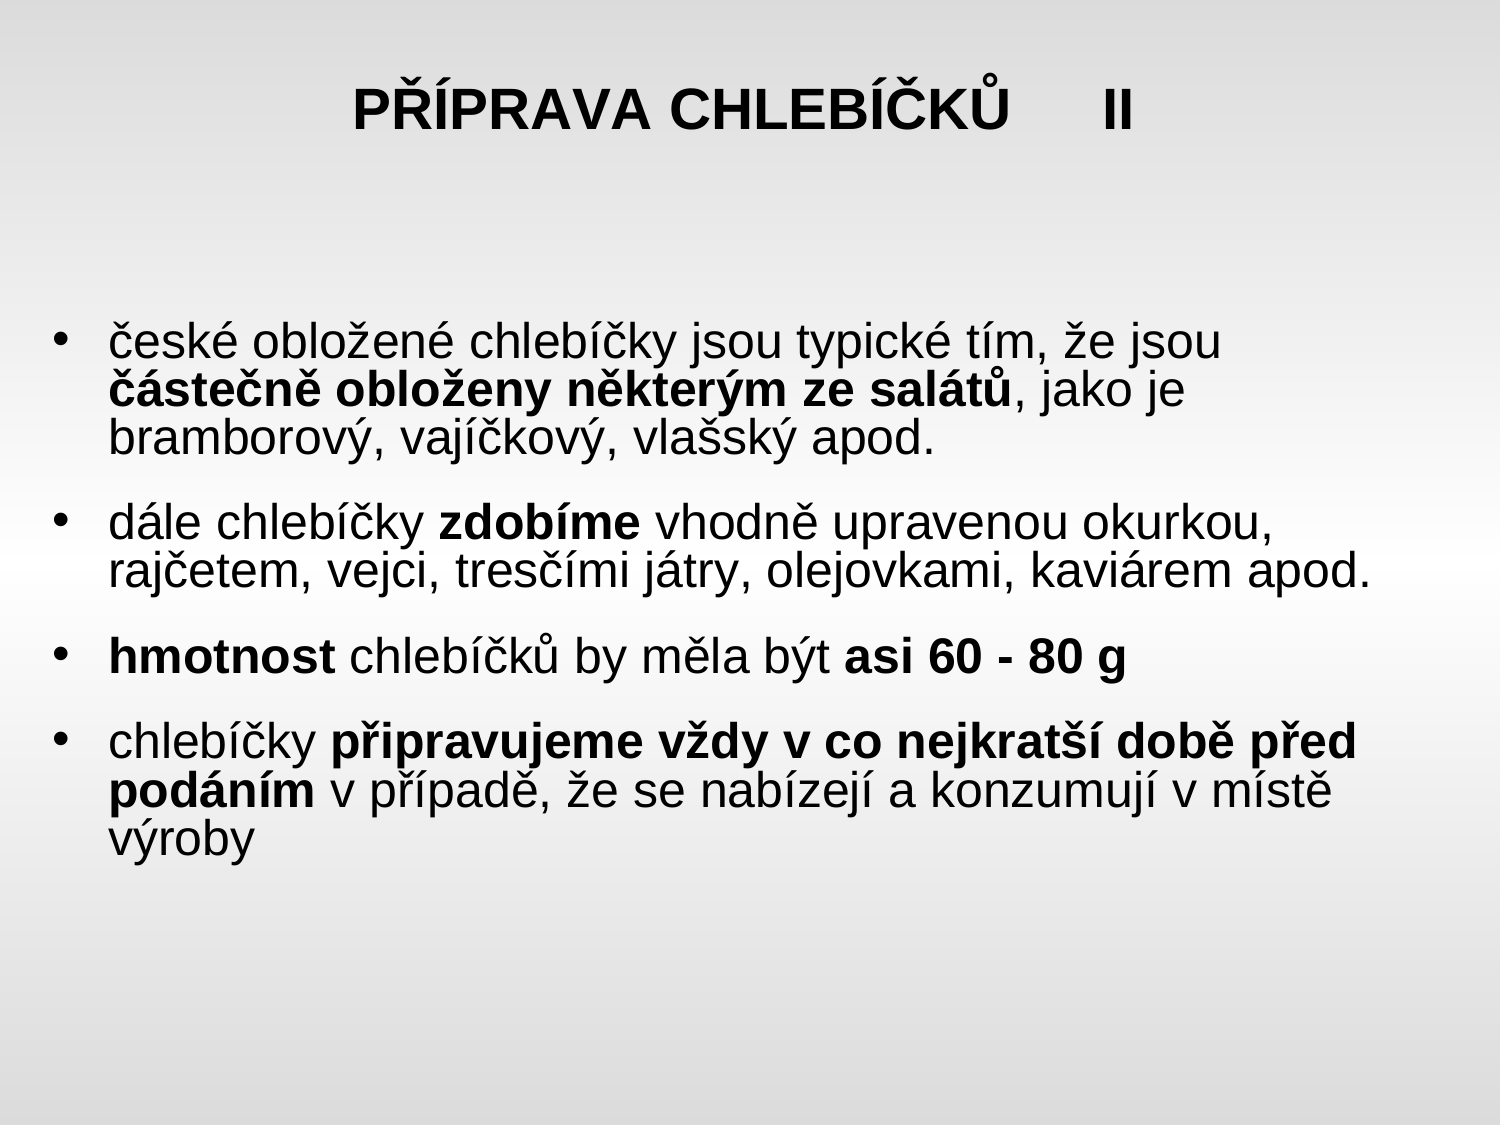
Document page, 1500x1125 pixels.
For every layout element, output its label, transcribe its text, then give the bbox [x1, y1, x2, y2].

title PŘÍPRAVA CHLEBÍČKŮ II [62, 49, 1426, 163]
list české obložené chlebíčky jsou typické tím, že jsou částečně obloženy některým ze salátů, jako je bramborový, vajíčkový, vlašský apod. dále chlebíčky zdobíme vhodně upravenou okurkou, rajčetem, vejci, tresčími játry, olejovkami, kaviárem apod. hmotnost chlebíčků by měla být asi 60 - 80 g chlebíčky připravujeme vždy v co nejkratší době před podáním v případě, že se nabízejí a konzumují v místě výroby [37, 312, 1463, 1026]
